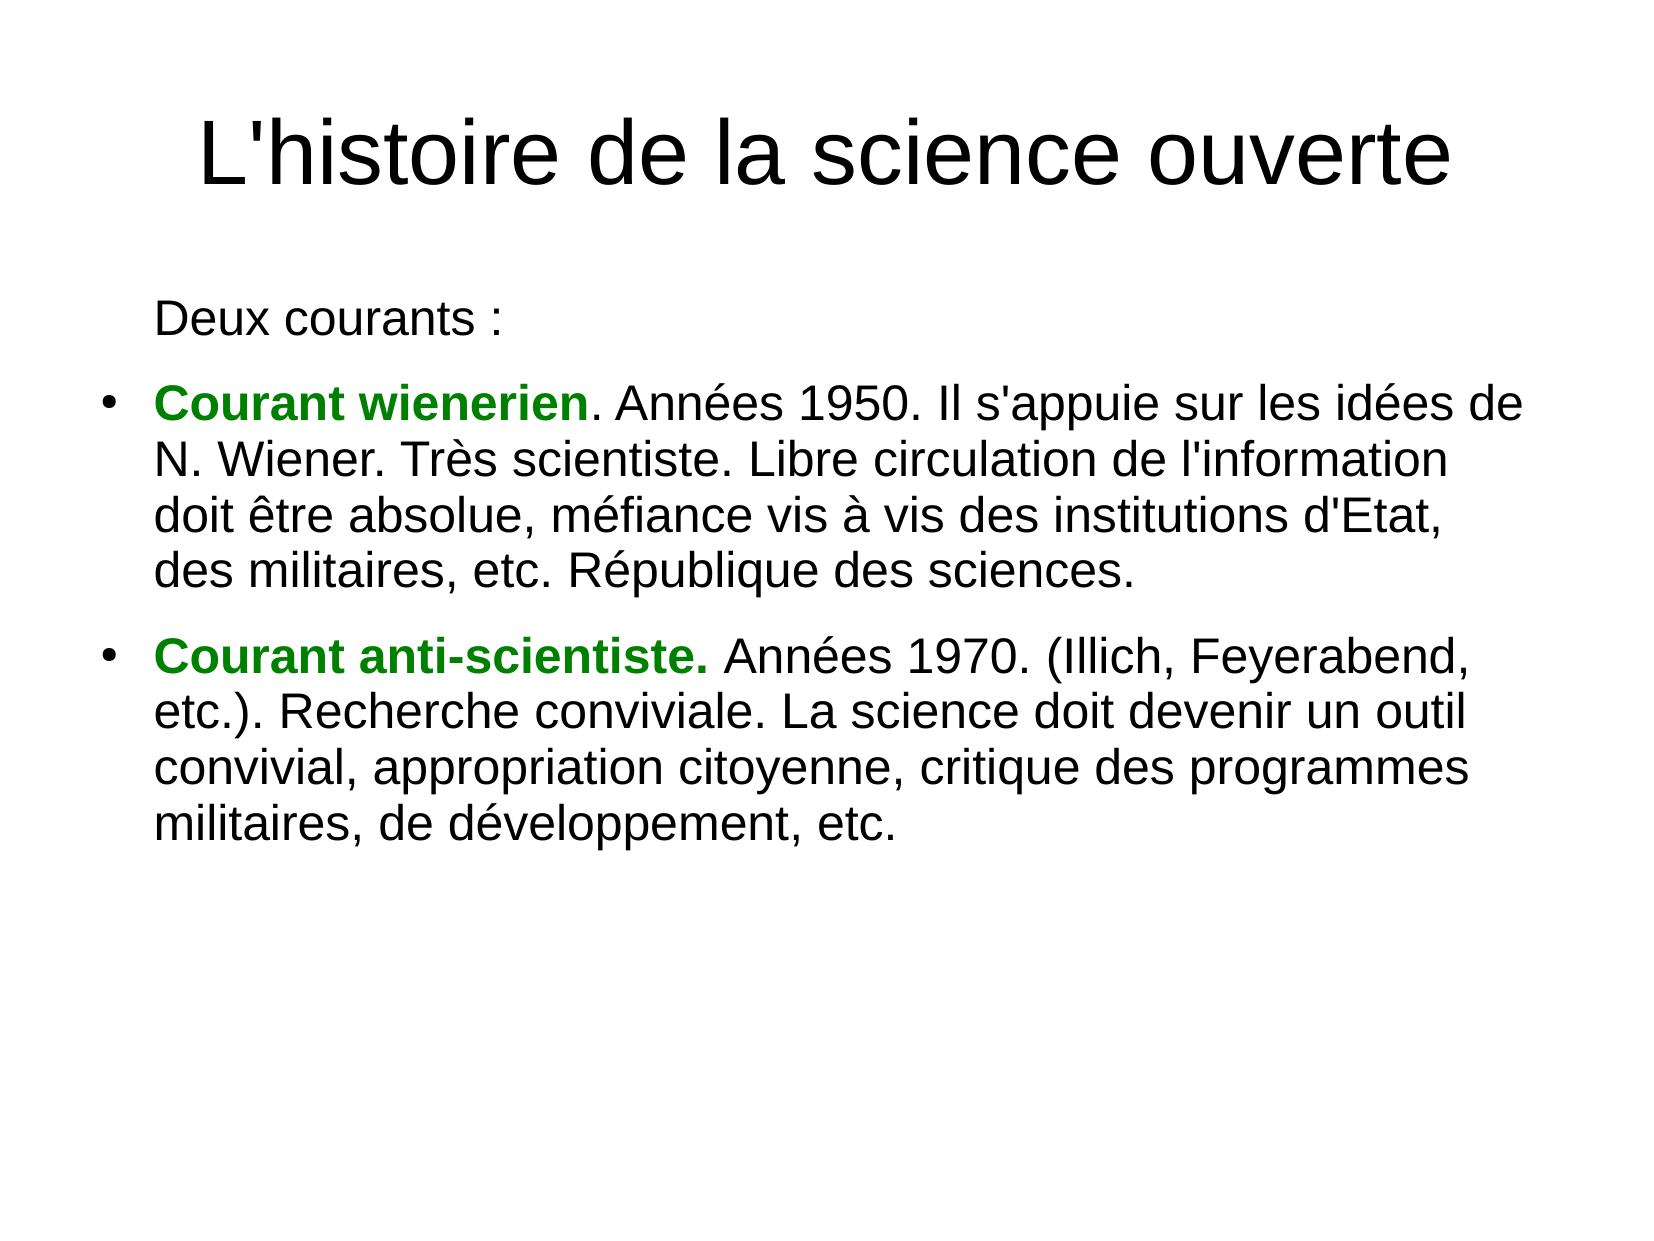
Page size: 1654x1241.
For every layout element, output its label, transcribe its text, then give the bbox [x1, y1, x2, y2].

list Deux courants : Courant wienerien. Années 1950. Il s'appuie sur les idées de N. Wiener. Très scientiste. Libre circulation de l'information doit être absolue, méfiance vis à vis des institutions d'Etat, des militaires, etc. République des sciences. Courant anti-scientiste. Années 1970. (Illich, Feyerabend, etc.). Recherche conviviale. La science doit devenir un outil convivial, appropriation citoyenne, critique des programmes militaires, de développement, etc. [82, 290, 1538, 1010]
title L'histoire de la science ouverte [82, 49, 1571, 257]
